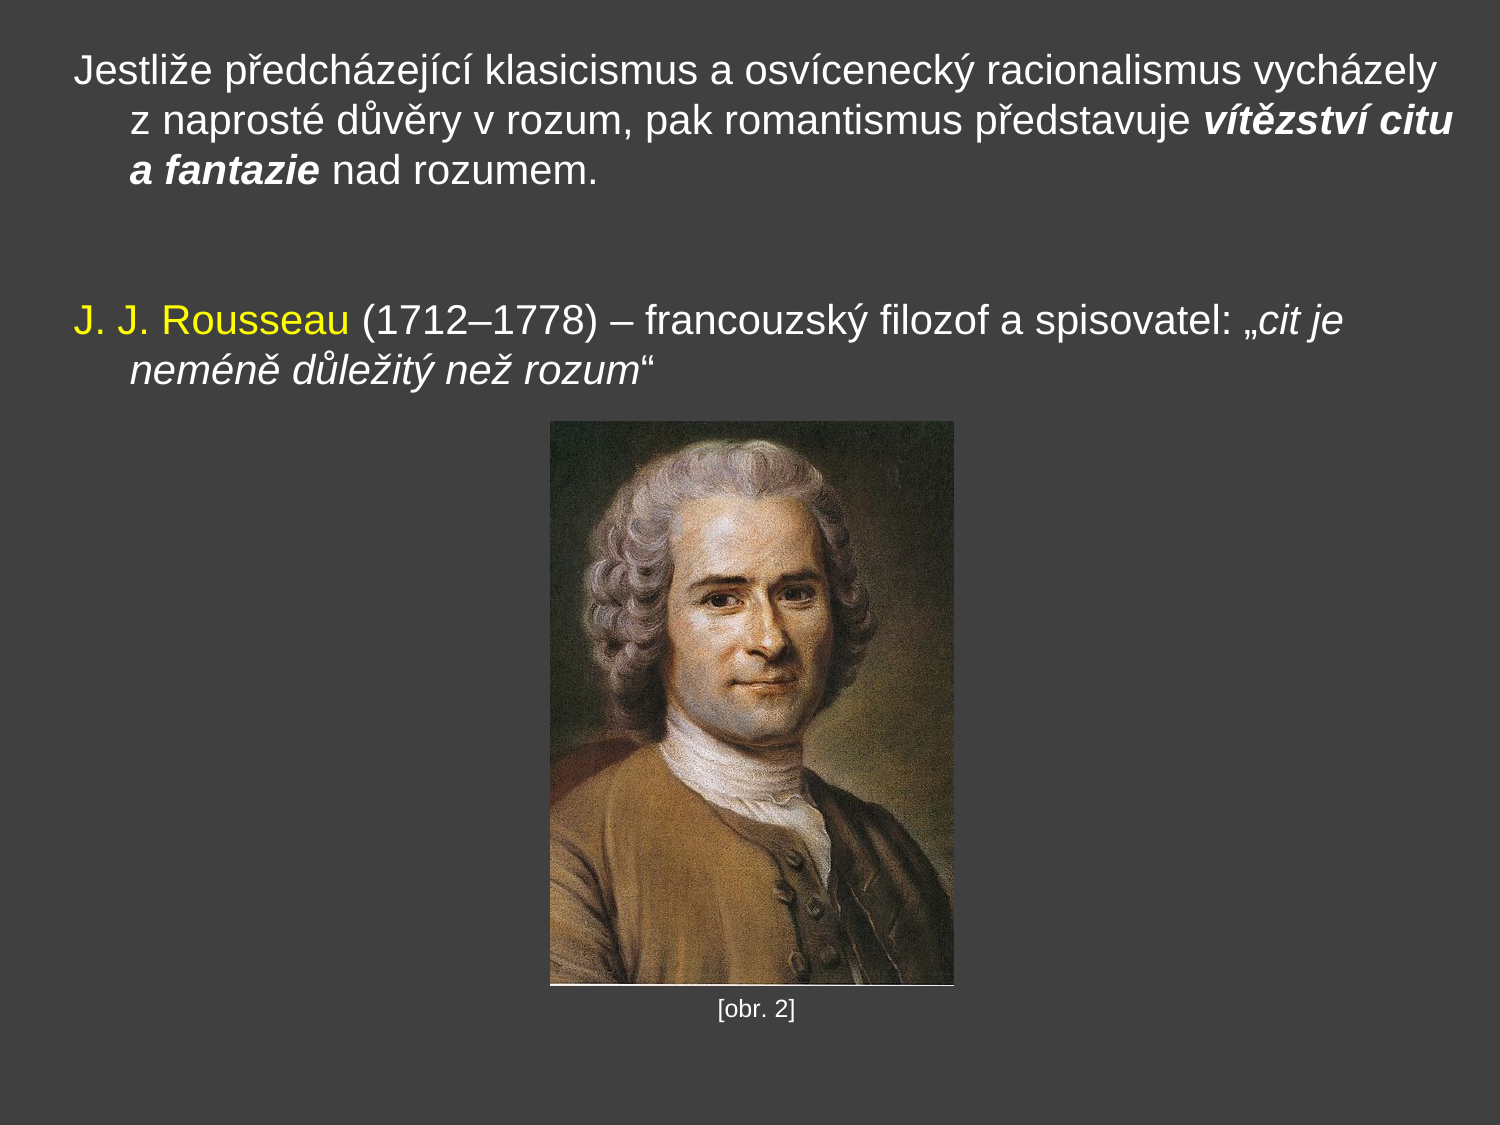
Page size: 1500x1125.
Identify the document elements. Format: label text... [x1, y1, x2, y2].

text_box [obr. 2] [702, 984, 811, 1030]
picture [550, 421, 954, 986]
list Jestliže předcházející klasicismus a osvícenecký racionalismus vycházely z naprosté důvěry v rozum, pak romantismus představuje vítězství citu a fantazie nad rozumem. J. J. Rousseau (1712–1778) – francouzský filozof a spisovatel: „cit je neméně důležitý než rozum“ [58, 35, 1471, 1125]
